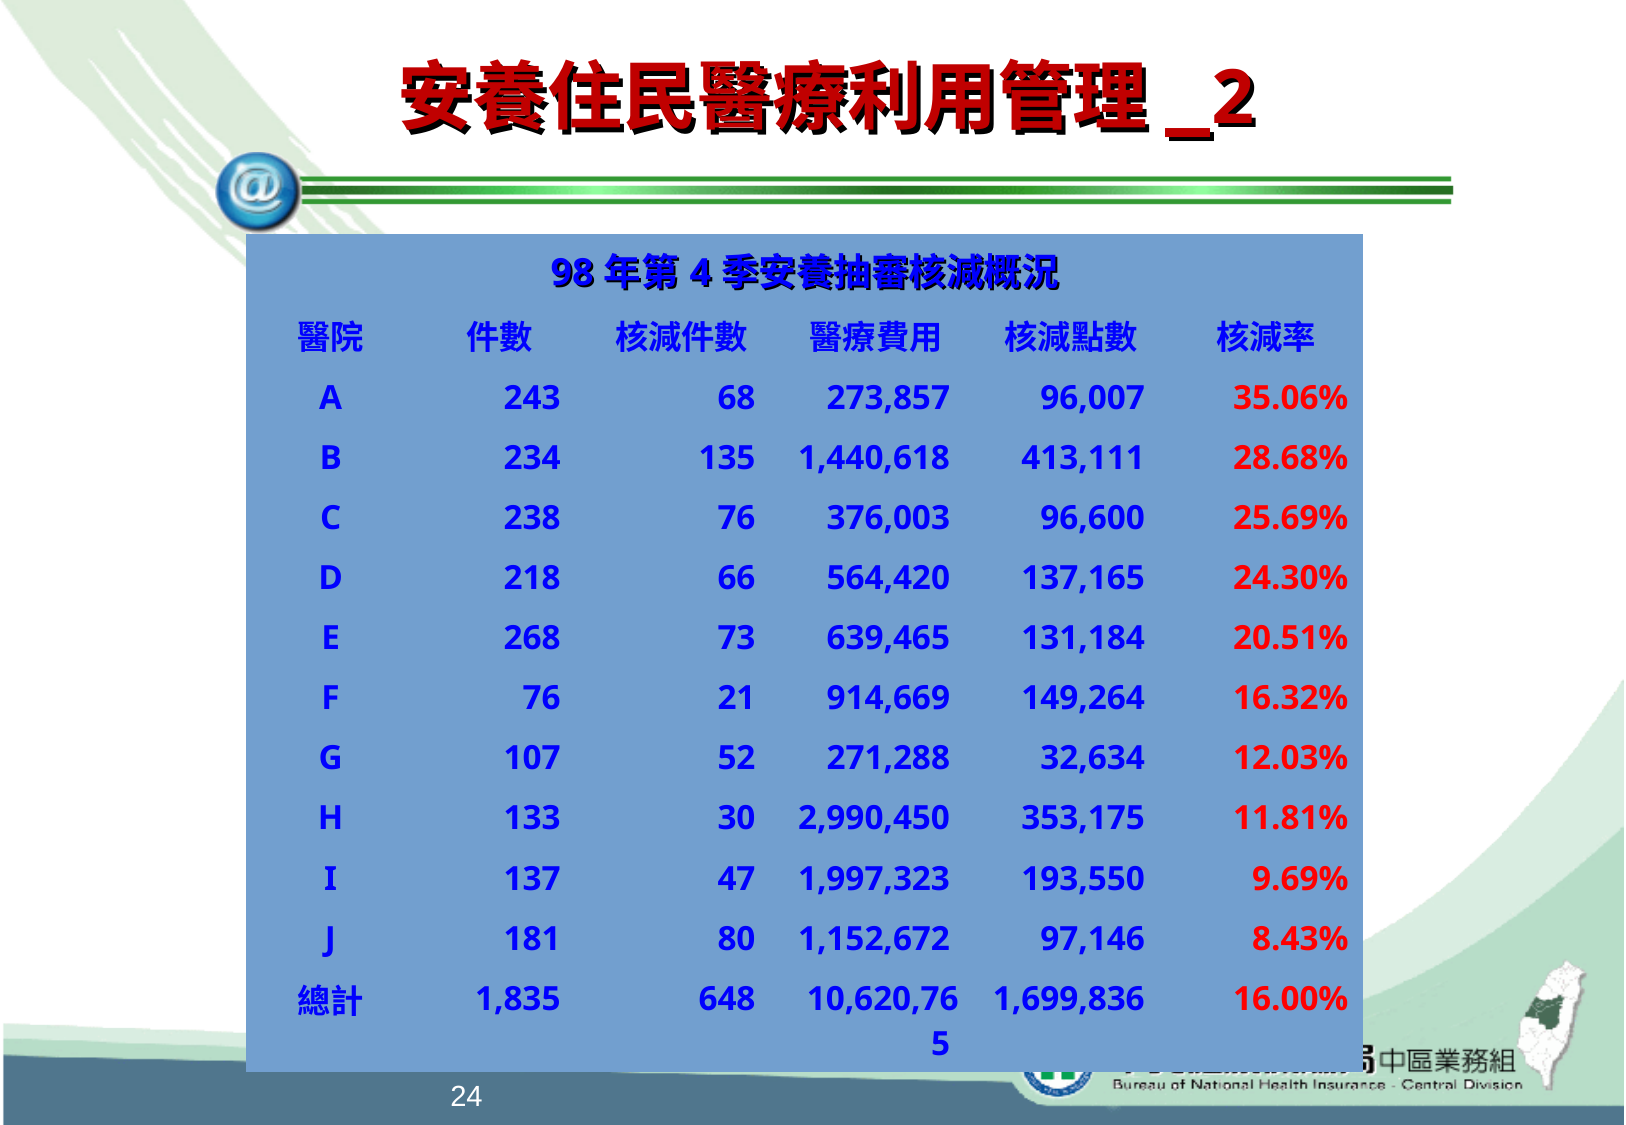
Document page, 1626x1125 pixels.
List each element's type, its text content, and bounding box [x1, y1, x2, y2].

table_cell 133 [415, 787, 584, 847]
table_cell 核減率 [1168, 304, 1363, 367]
table_cell 21 [584, 667, 779, 727]
table_cell G [246, 727, 415, 787]
table_cell 648 [584, 967, 779, 1072]
table_cell E [246, 607, 415, 667]
table_cell 68 [584, 367, 779, 427]
table_cell 135 [584, 427, 779, 487]
table_cell 96,600 [974, 487, 1168, 547]
table_cell I [246, 847, 415, 907]
table_cell 1,440,618 [779, 427, 974, 487]
table_cell A [246, 367, 415, 427]
table_cell 80 [584, 907, 779, 967]
table_cell 271,288 [779, 727, 974, 787]
table_cell 醫療費用 [779, 304, 974, 367]
table_header 98年第4季安養抽審核減概況 [246, 234, 1363, 304]
table_cell B [246, 427, 415, 487]
table_cell 件數 [415, 304, 584, 367]
table_cell H [246, 787, 415, 847]
table_cell 11.81% [1168, 787, 1363, 847]
table_cell 47 [584, 847, 779, 907]
table_cell 353,175 [974, 787, 1168, 847]
table_cell 25.69% [1168, 487, 1363, 547]
table_cell 193,550 [974, 847, 1168, 907]
table_cell 16.00% [1168, 967, 1363, 1072]
table_cell 96,007 [974, 367, 1168, 427]
table_cell 1,699,836 [974, 967, 1168, 1072]
table_cell 1,997,323 [779, 847, 974, 907]
table_cell 35.06% [1168, 367, 1363, 427]
table_cell 137 [415, 847, 584, 907]
table_cell 181 [415, 907, 584, 967]
table_cell 268 [415, 607, 584, 667]
table_cell 核減件數 [584, 304, 779, 367]
table_cell 218 [415, 547, 584, 607]
table_cell 243 [415, 367, 584, 427]
table_cell 12.03% [1168, 727, 1363, 787]
table_cell J [246, 907, 415, 967]
table_cell 238 [415, 487, 584, 547]
table_cell F [246, 667, 415, 727]
table_cell 總計 [246, 967, 415, 1072]
table_cell 413,111 [974, 427, 1168, 487]
table_cell 76 [584, 487, 779, 547]
table_cell 131,184 [974, 607, 1168, 667]
table_cell D [246, 547, 415, 607]
table_cell 20.51% [1168, 607, 1363, 667]
table_cell 核減點數 [974, 304, 1168, 367]
table_cell 76 [415, 667, 584, 727]
table_cell 16.32% [1168, 667, 1363, 727]
title 安養住民醫療利用管理_2 [126, 0, 1527, 188]
table_cell 1,835 [415, 967, 584, 1072]
table_cell 1,152,672 [779, 907, 974, 967]
table_cell 107 [415, 727, 584, 787]
table_cell 66 [584, 547, 779, 607]
table_cell 97,146 [974, 907, 1168, 967]
table_cell 234 [415, 427, 584, 487]
table_cell 73 [584, 607, 779, 667]
table_cell 564,420 [779, 547, 974, 607]
table_cell 9.69% [1168, 847, 1363, 907]
table_cell 914,669 [779, 667, 974, 727]
table_cell 273,857 [779, 367, 974, 427]
table_cell 30 [584, 787, 779, 847]
table_cell 376,003 [779, 487, 974, 547]
table_cell 32,634 [974, 727, 1168, 787]
table_cell 24.30% [1168, 547, 1363, 607]
text_box [435, 1072, 815, 1125]
table_cell 8.43% [1168, 907, 1363, 967]
table_cell C [246, 487, 415, 547]
table_cell 28.68% [1168, 427, 1363, 487]
table_cell 52 [584, 727, 779, 787]
table_cell 10,620,765 [779, 967, 974, 1072]
table_cell 2,990,450 [779, 787, 974, 847]
table_cell 137,165 [974, 547, 1168, 607]
table_cell 醫院 [246, 304, 415, 367]
table_cell 639,465 [779, 607, 974, 667]
table_cell 149,264 [974, 667, 1168, 727]
